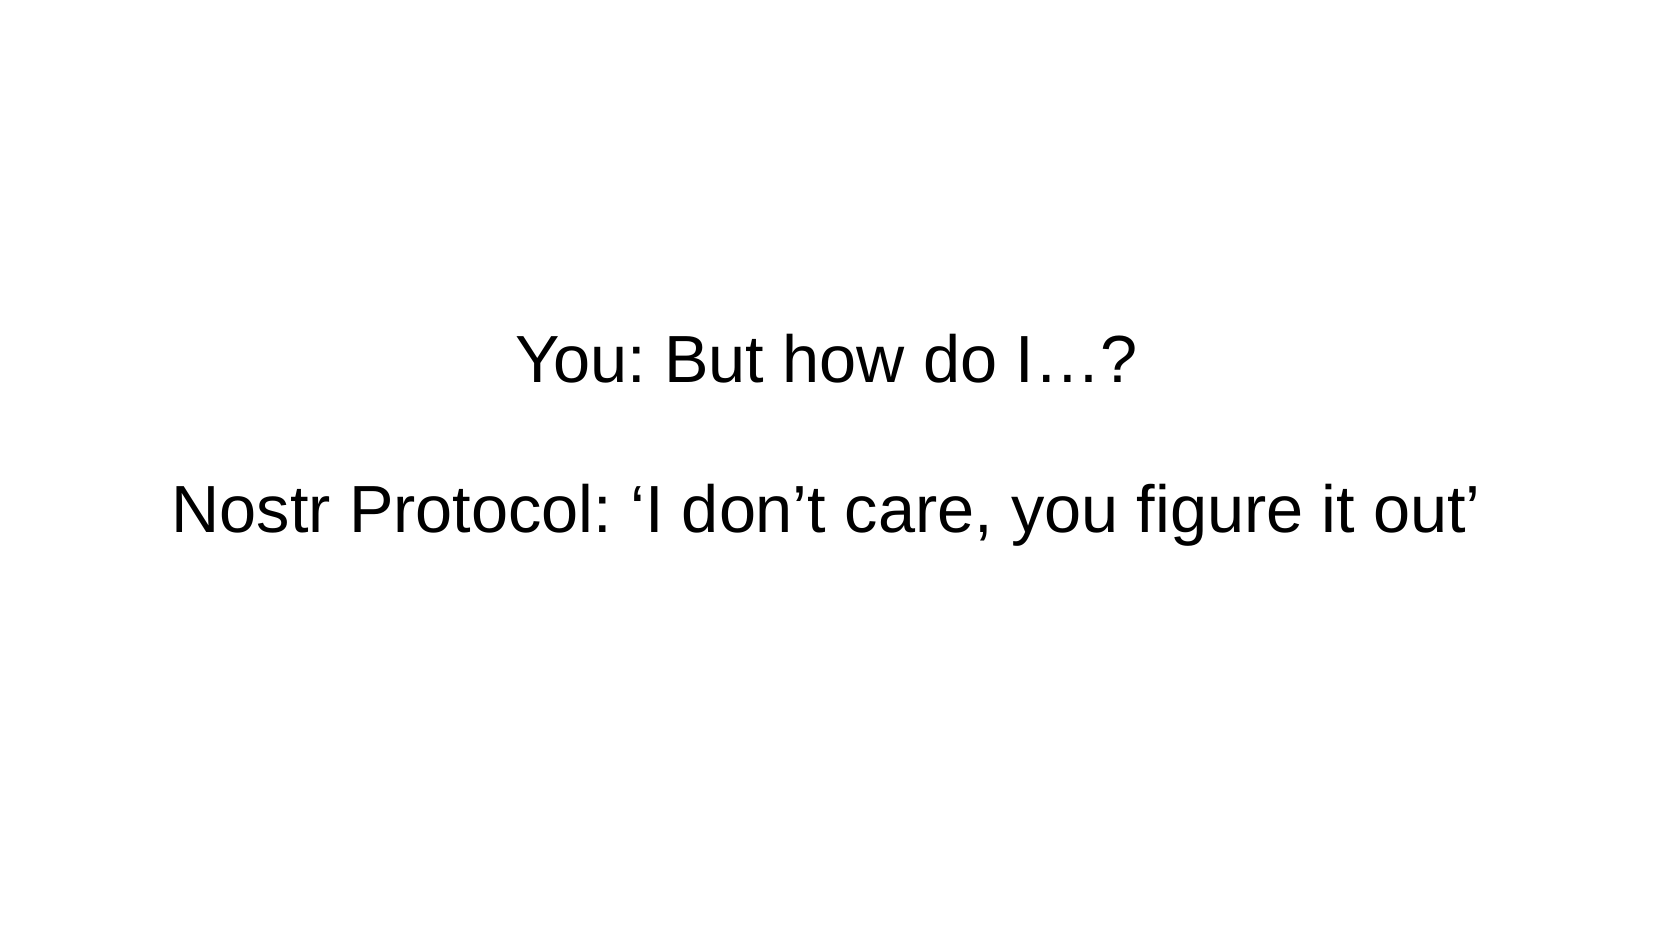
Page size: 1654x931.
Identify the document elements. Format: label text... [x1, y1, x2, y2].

subtitle You: But how do I…? Nostr Protocol: ‘I don’t care, you figure it out’ [82, 37, 1571, 757]
